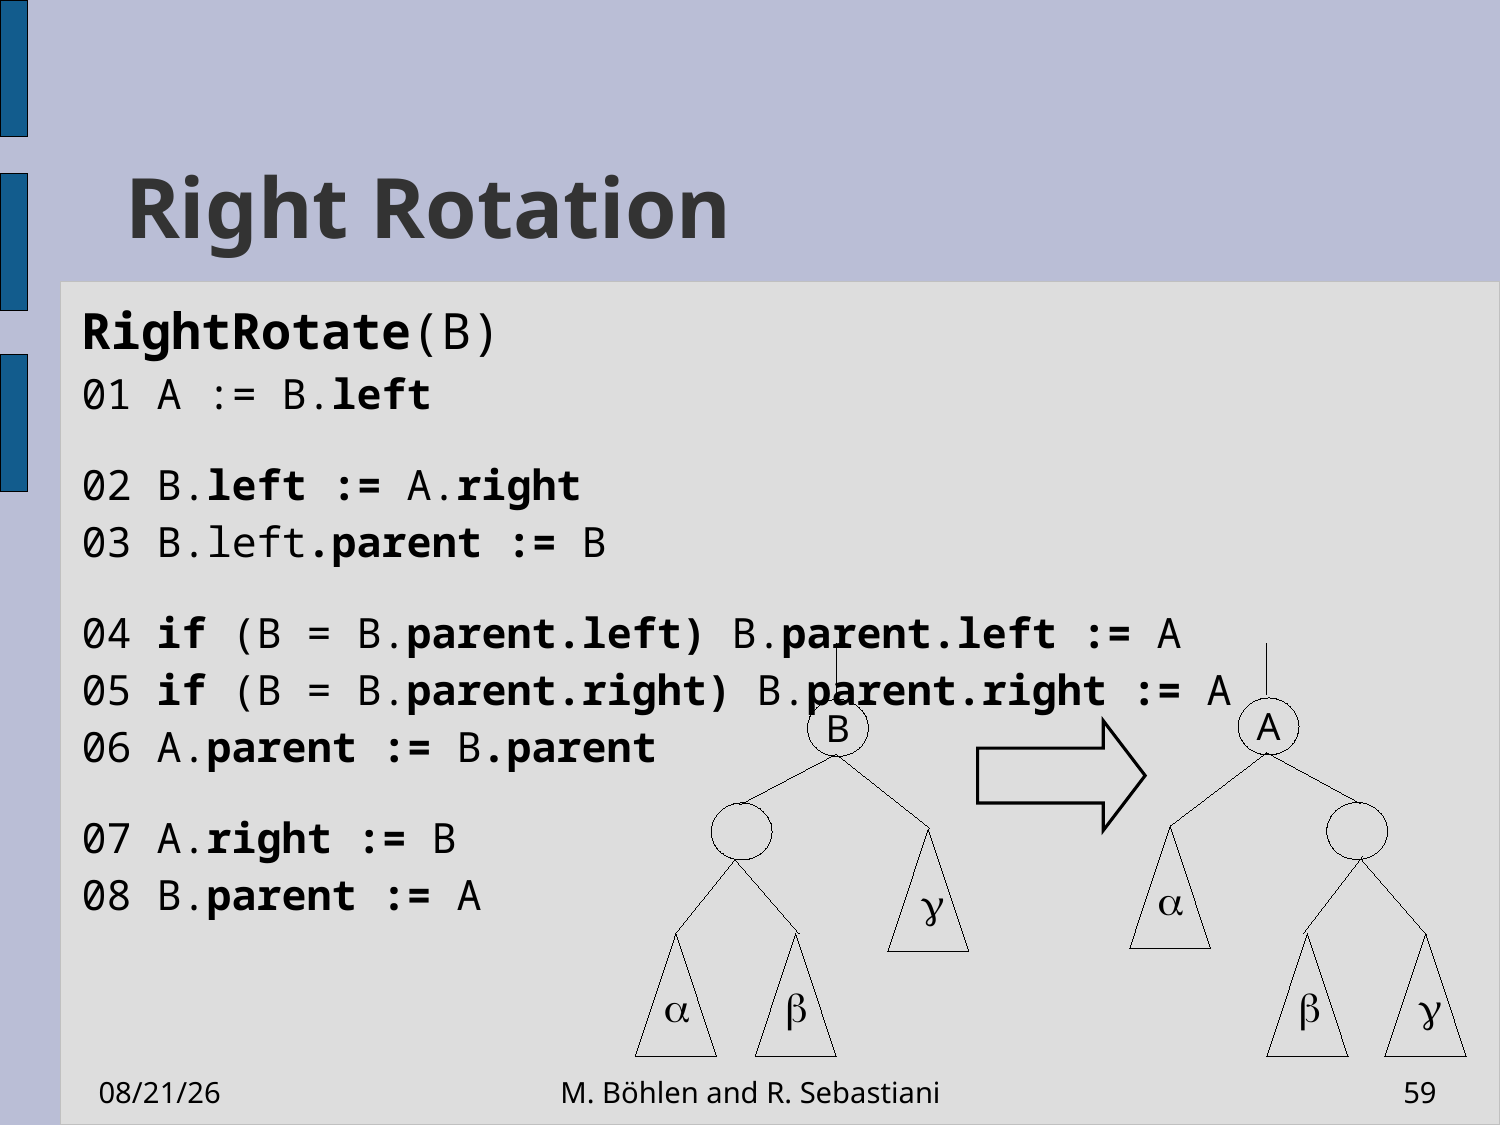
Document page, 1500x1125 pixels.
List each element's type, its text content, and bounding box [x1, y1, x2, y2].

title Right Rotation [110, 67, 1392, 271]
text_box [778, 933, 813, 985]
text_box [1266, 1007, 1349, 1057]
text_box [1152, 825, 1188, 878]
text_box B [807, 699, 869, 757]
text_box  [649, 985, 706, 1040]
text_box [911, 829, 946, 881]
text_box [1290, 933, 1325, 985]
text_box A [1238, 697, 1300, 755]
text_box  [770, 985, 823, 1040]
text_box  [1283, 985, 1337, 1040]
text_box [755, 1011, 837, 1057]
text_box [1384, 1001, 1467, 1057]
text_box RightRotate(B) 01 A := B.left 02 B.left := A.right 03 B.left.parent := B 04 if (B = B.parent.left) B.parent.left := A 05 if (B = B.parent.right) B.parent.right := A 06 A.parent := B.parent 07 A.right := B 08 B.parent := A [66, 288, 1373, 931]
text_box  [1403, 985, 1457, 1040]
text_box [635, 1014, 717, 1057]
text_box [1408, 934, 1443, 985]
text_box  [906, 881, 960, 935]
text_box  [1143, 878, 1199, 933]
text_box [887, 896, 969, 952]
text_box [658, 933, 694, 985]
text_box [1129, 907, 1211, 949]
